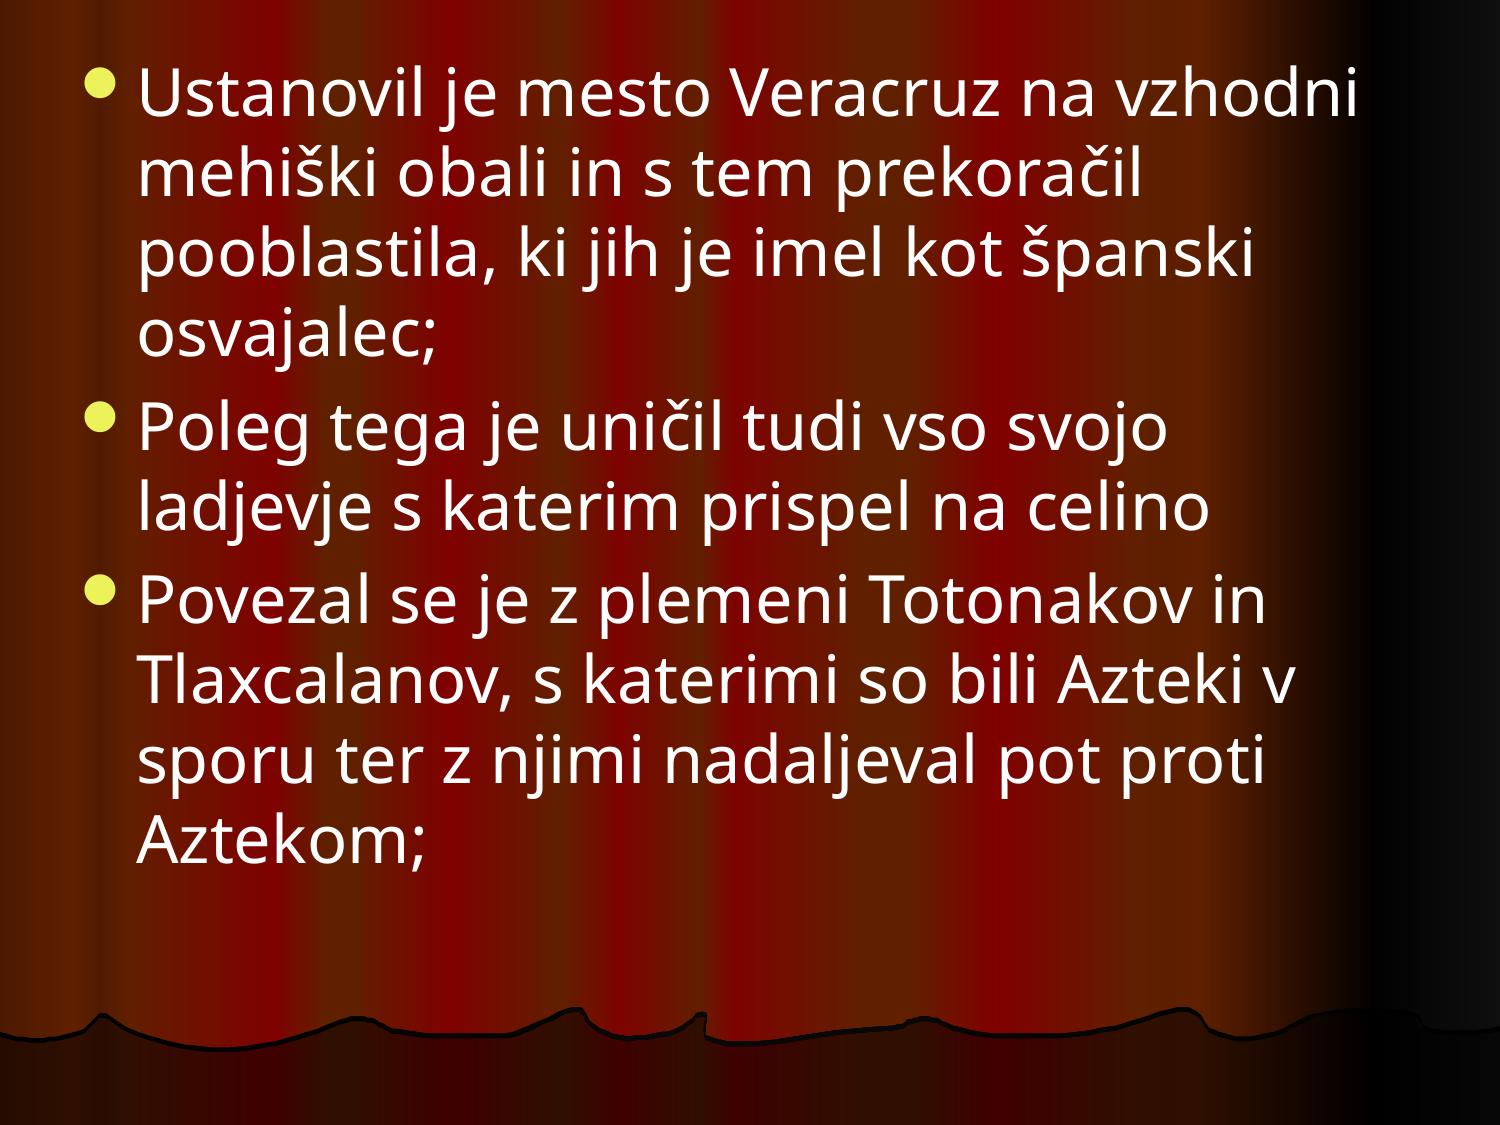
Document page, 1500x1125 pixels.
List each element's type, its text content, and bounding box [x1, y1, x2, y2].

list Ustanovil je mesto Veracruz na vzhodni mehiški obali in s tem prekoračil pooblastila, ki jih je imel kot španski osvajalec; Poleg tega je uničil tudi vso svojo ladjevje s katerim prispel na celino Povezal se je z plemeni Totonakov in Tlaxcalanov, s katerimi so bili Azteki v sporu ter z njimi nadaljeval pot proti Aztekom; [64, 42, 1436, 1024]
